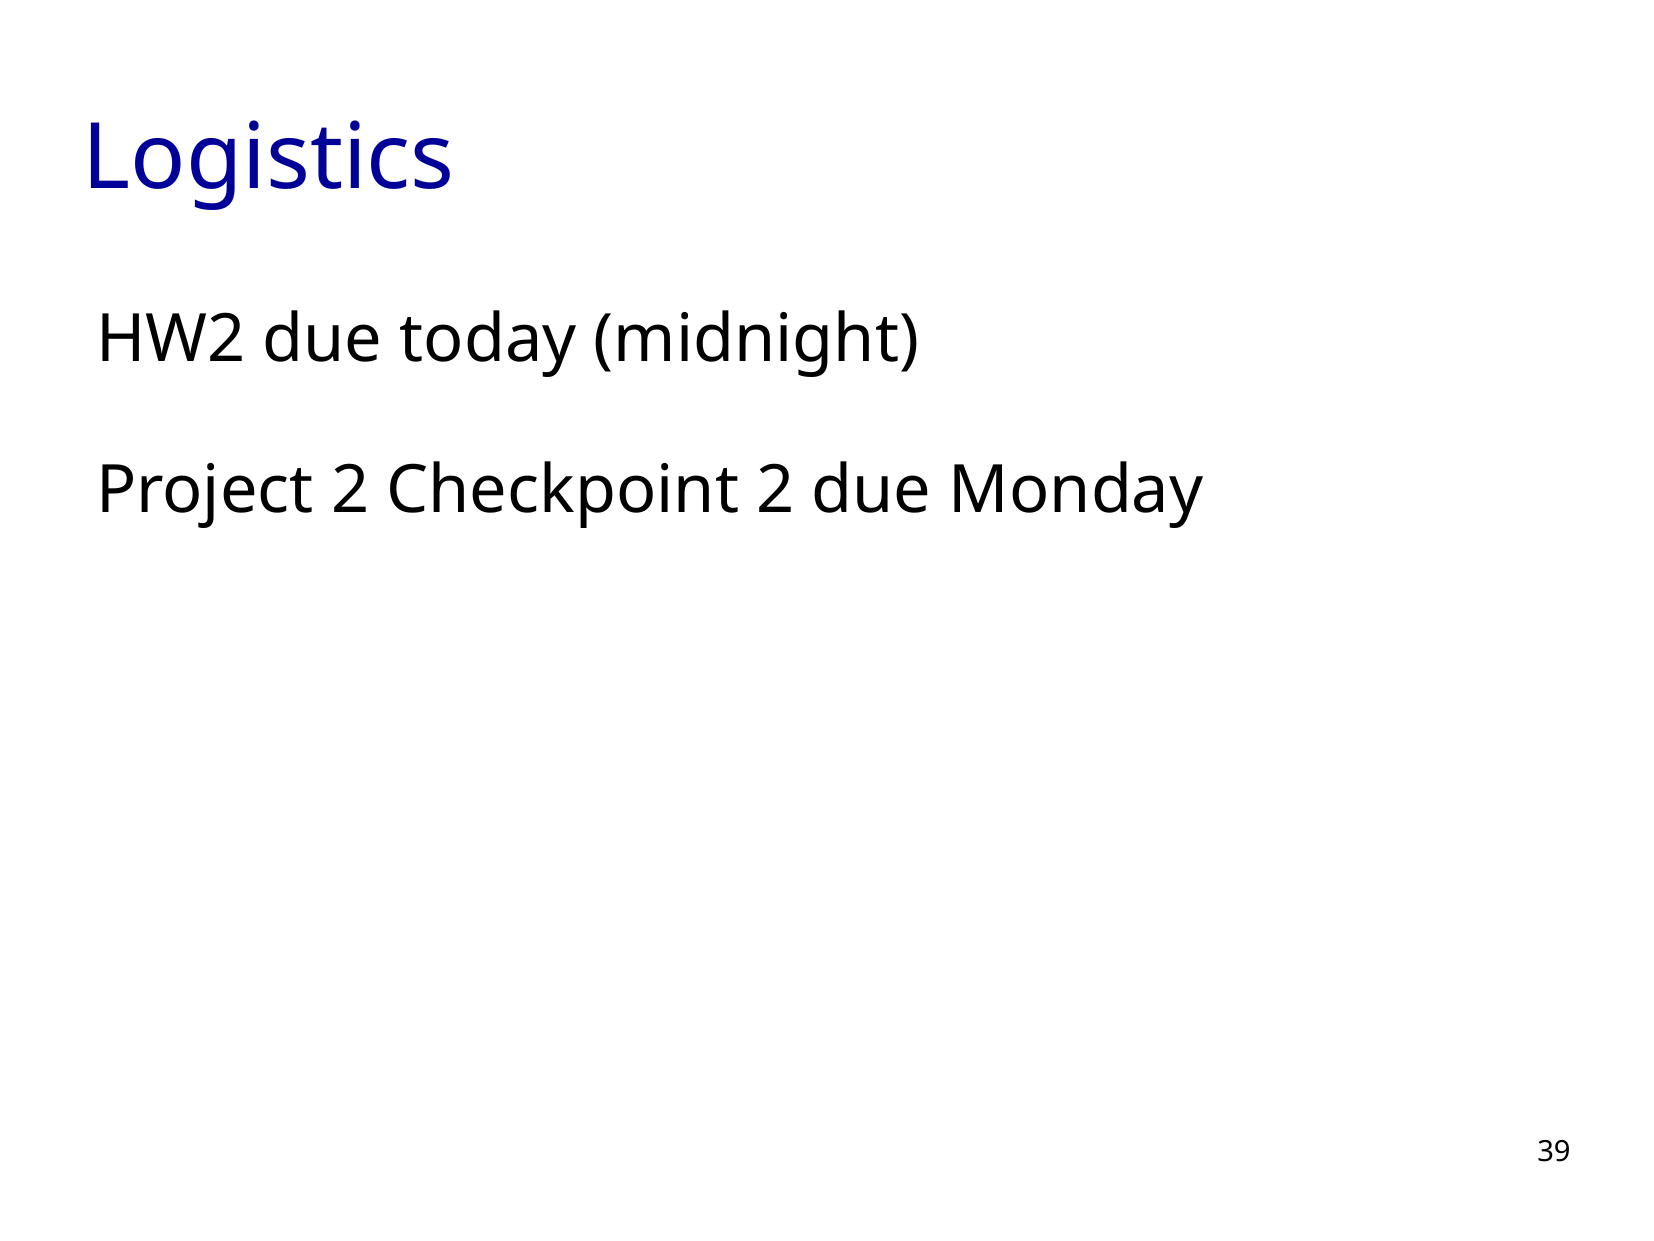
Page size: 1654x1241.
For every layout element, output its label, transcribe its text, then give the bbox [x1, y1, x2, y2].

title Logistics [82, 49, 1571, 257]
list HW2 due today (midnight) Project 2 Checkpoint 2 due Monday [60, 290, 1571, 1096]
